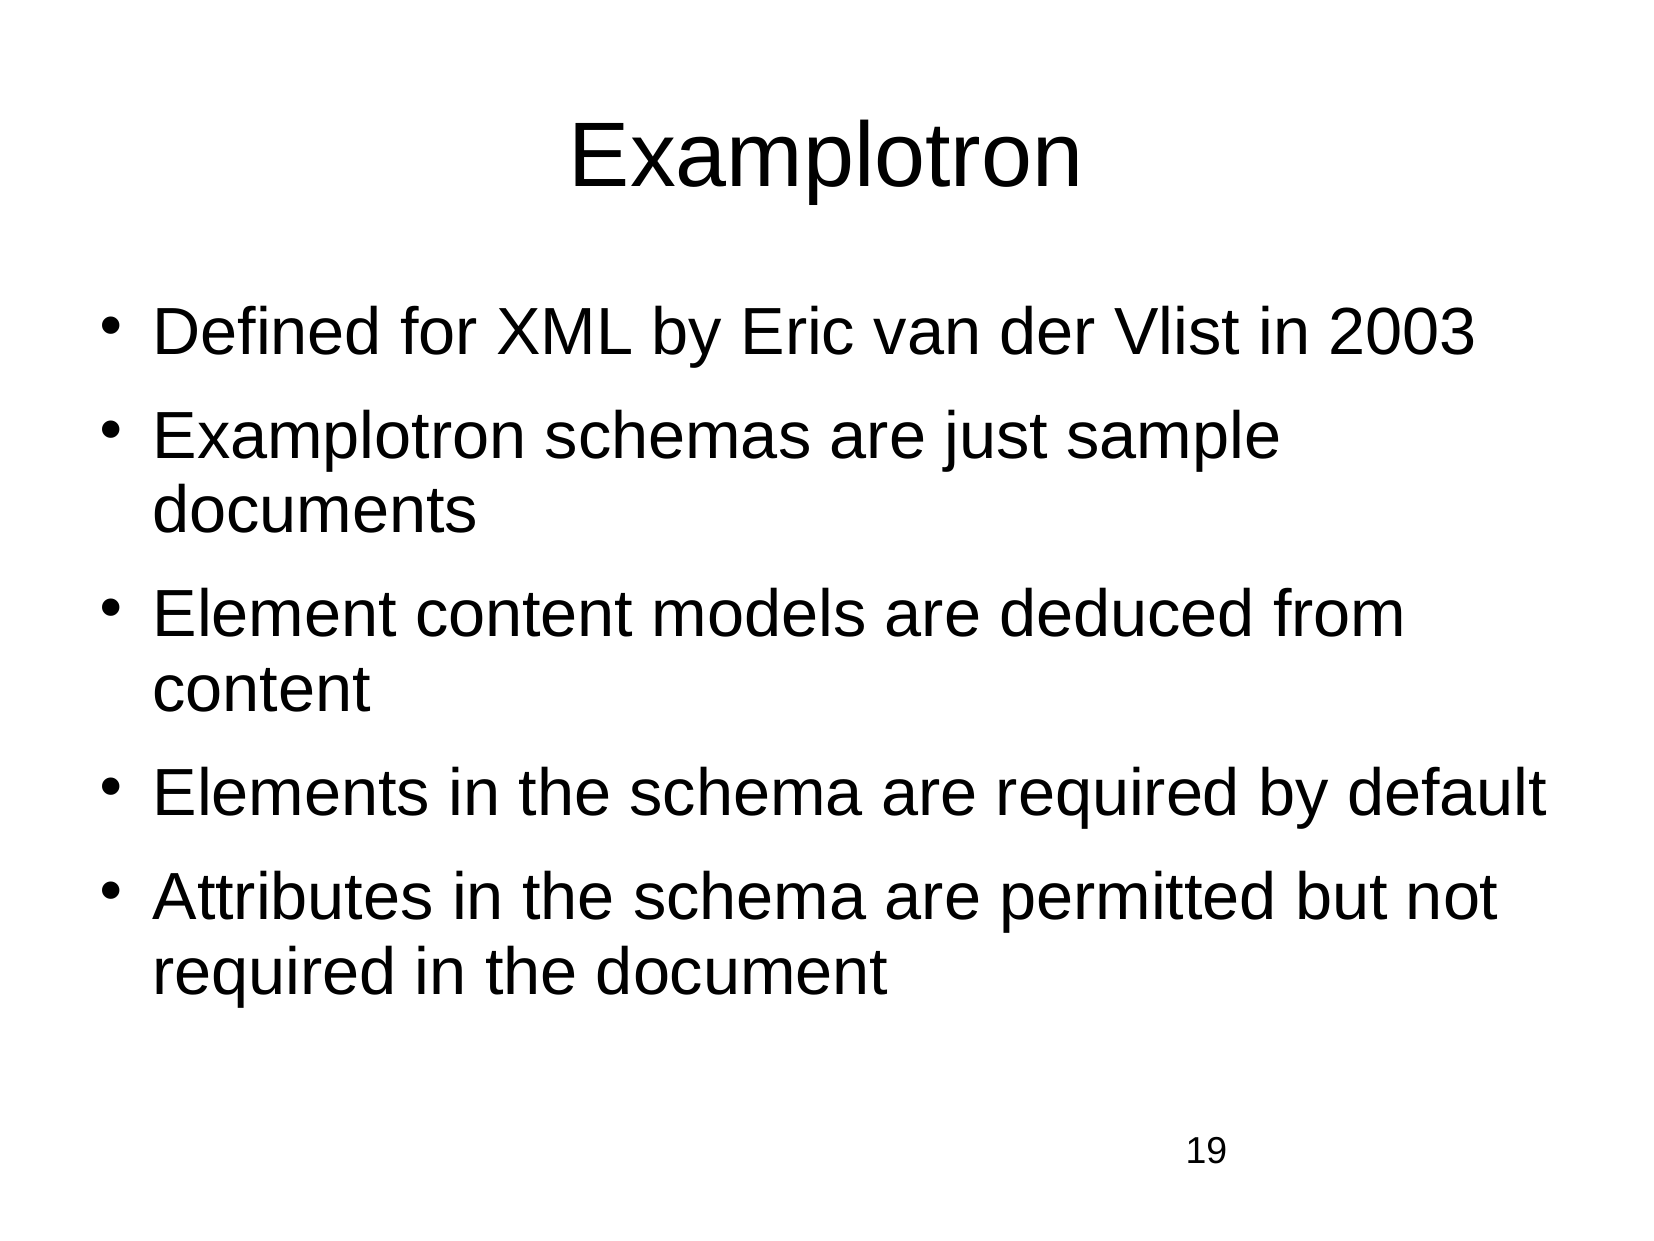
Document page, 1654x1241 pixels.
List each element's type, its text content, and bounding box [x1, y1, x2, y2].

title Examplotron [82, 56, 1571, 249]
list Defined for XML by Eric van der Vlist in 2003 Examplotron schemas are just sample documents Element content models are deduced from content Elements in the schema are required by default Attributes in the schema are permitted but not required in the document [82, 290, 1571, 1113]
